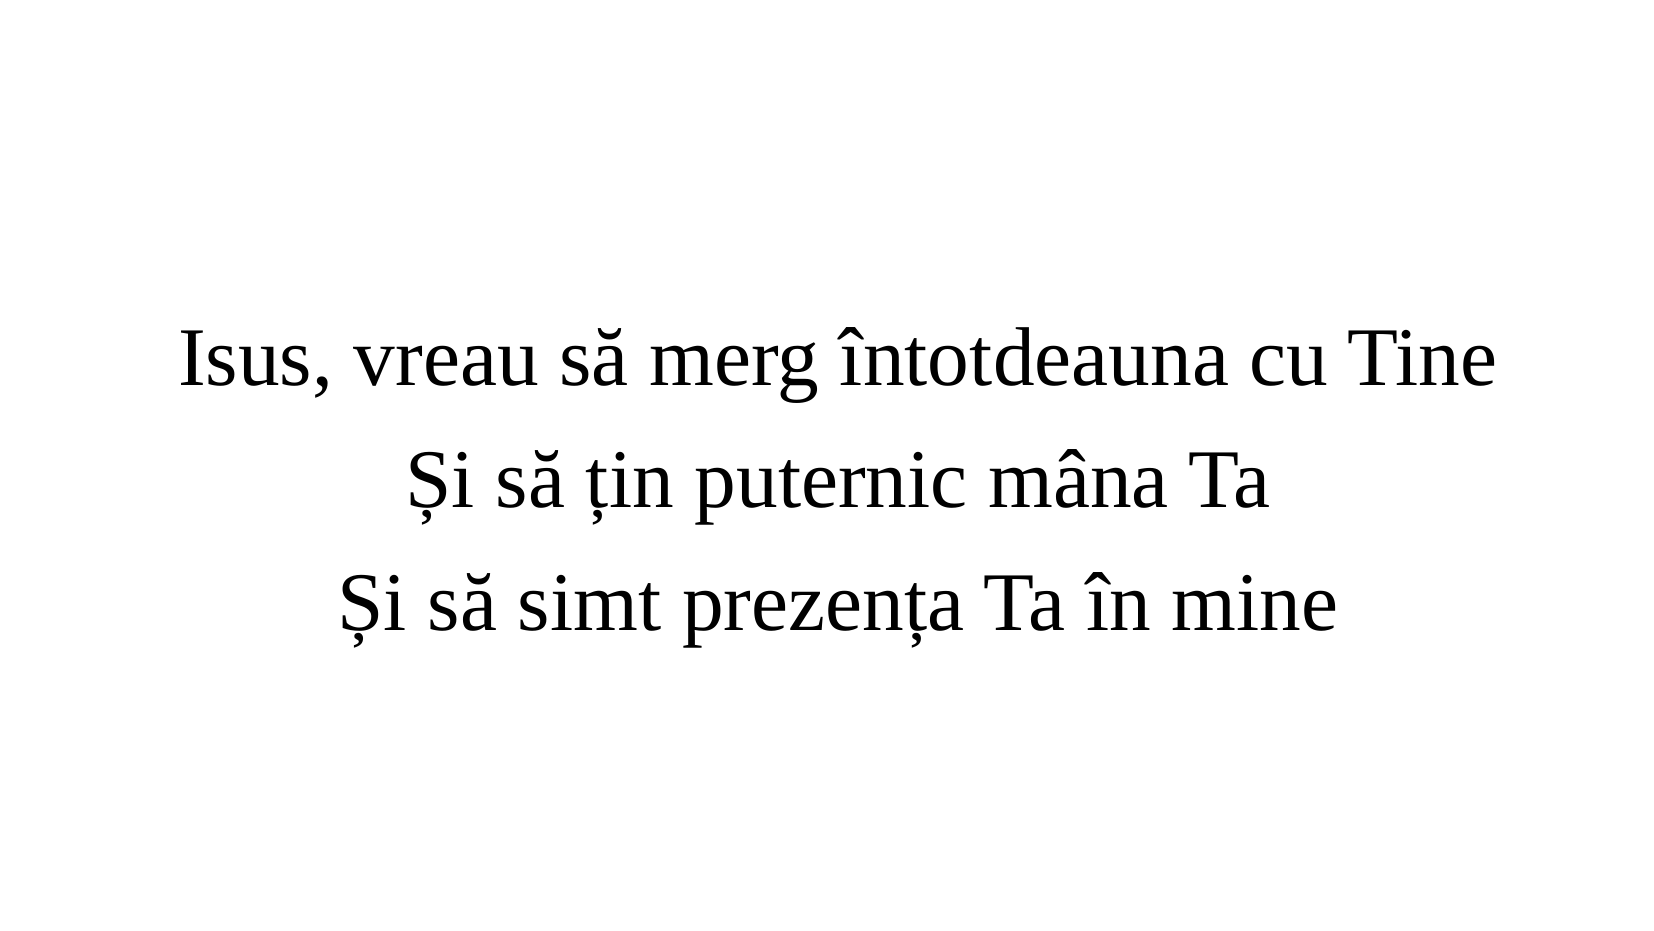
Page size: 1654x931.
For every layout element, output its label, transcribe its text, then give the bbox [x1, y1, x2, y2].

subtitle Isus, vreau să merg întotdeauna cu Tine Și să țin puternic mâna Ta Și să simt prezența Ta în mine [177, 300, 1501, 650]
